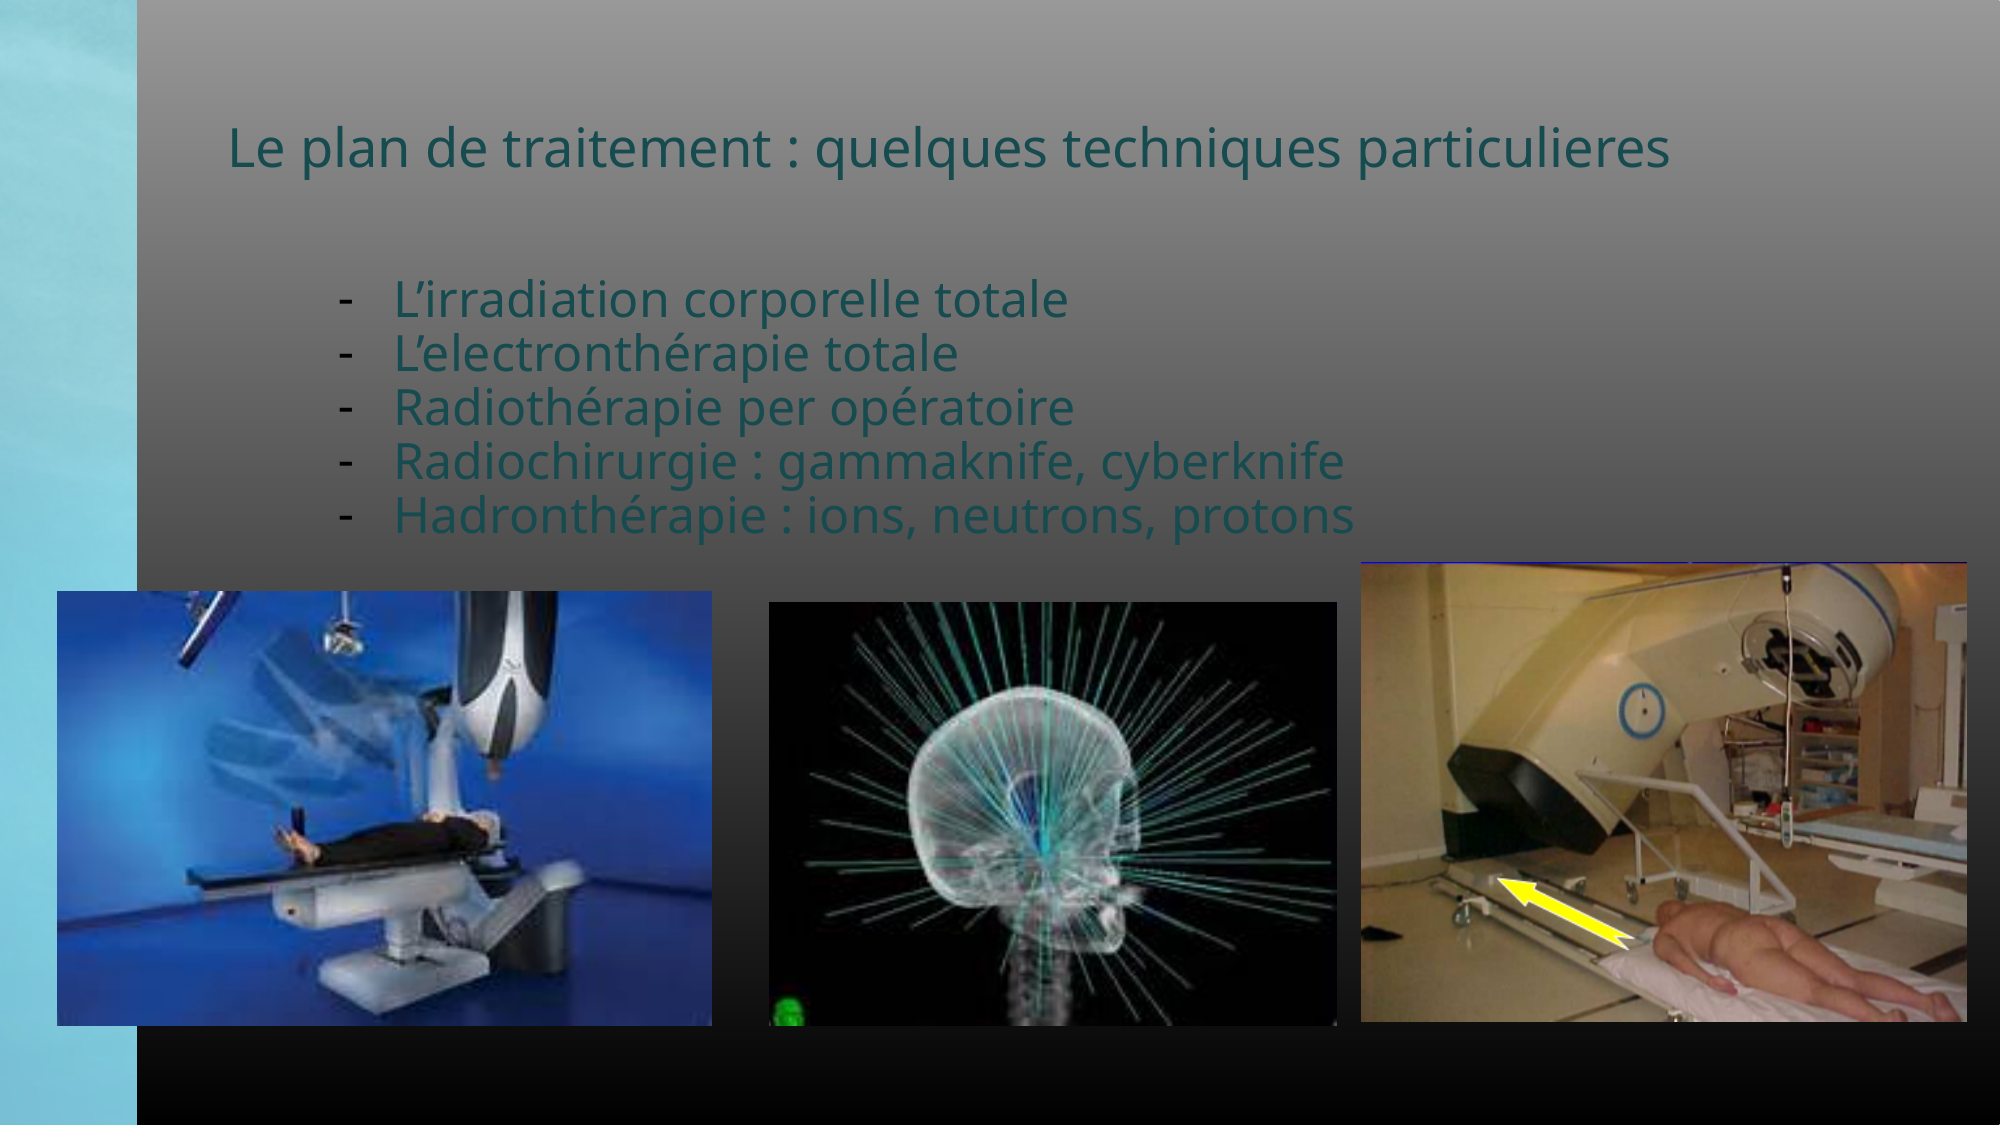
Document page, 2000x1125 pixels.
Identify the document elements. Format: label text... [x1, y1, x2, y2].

list L’irradiation corporelle totale L’electronthérapie totale Radiothérapie per opératoire Radiochirurgie : gammaknife, cyberknife Hadronthérapie : ions, neutrons, protons [322, 199, 1396, 728]
title Le plan de traitement : quelques techniques particulieres [212, 62, 1728, 188]
picture [769, 602, 1337, 1026]
picture [1361, 562, 1967, 1022]
picture [57, 591, 712, 1026]
